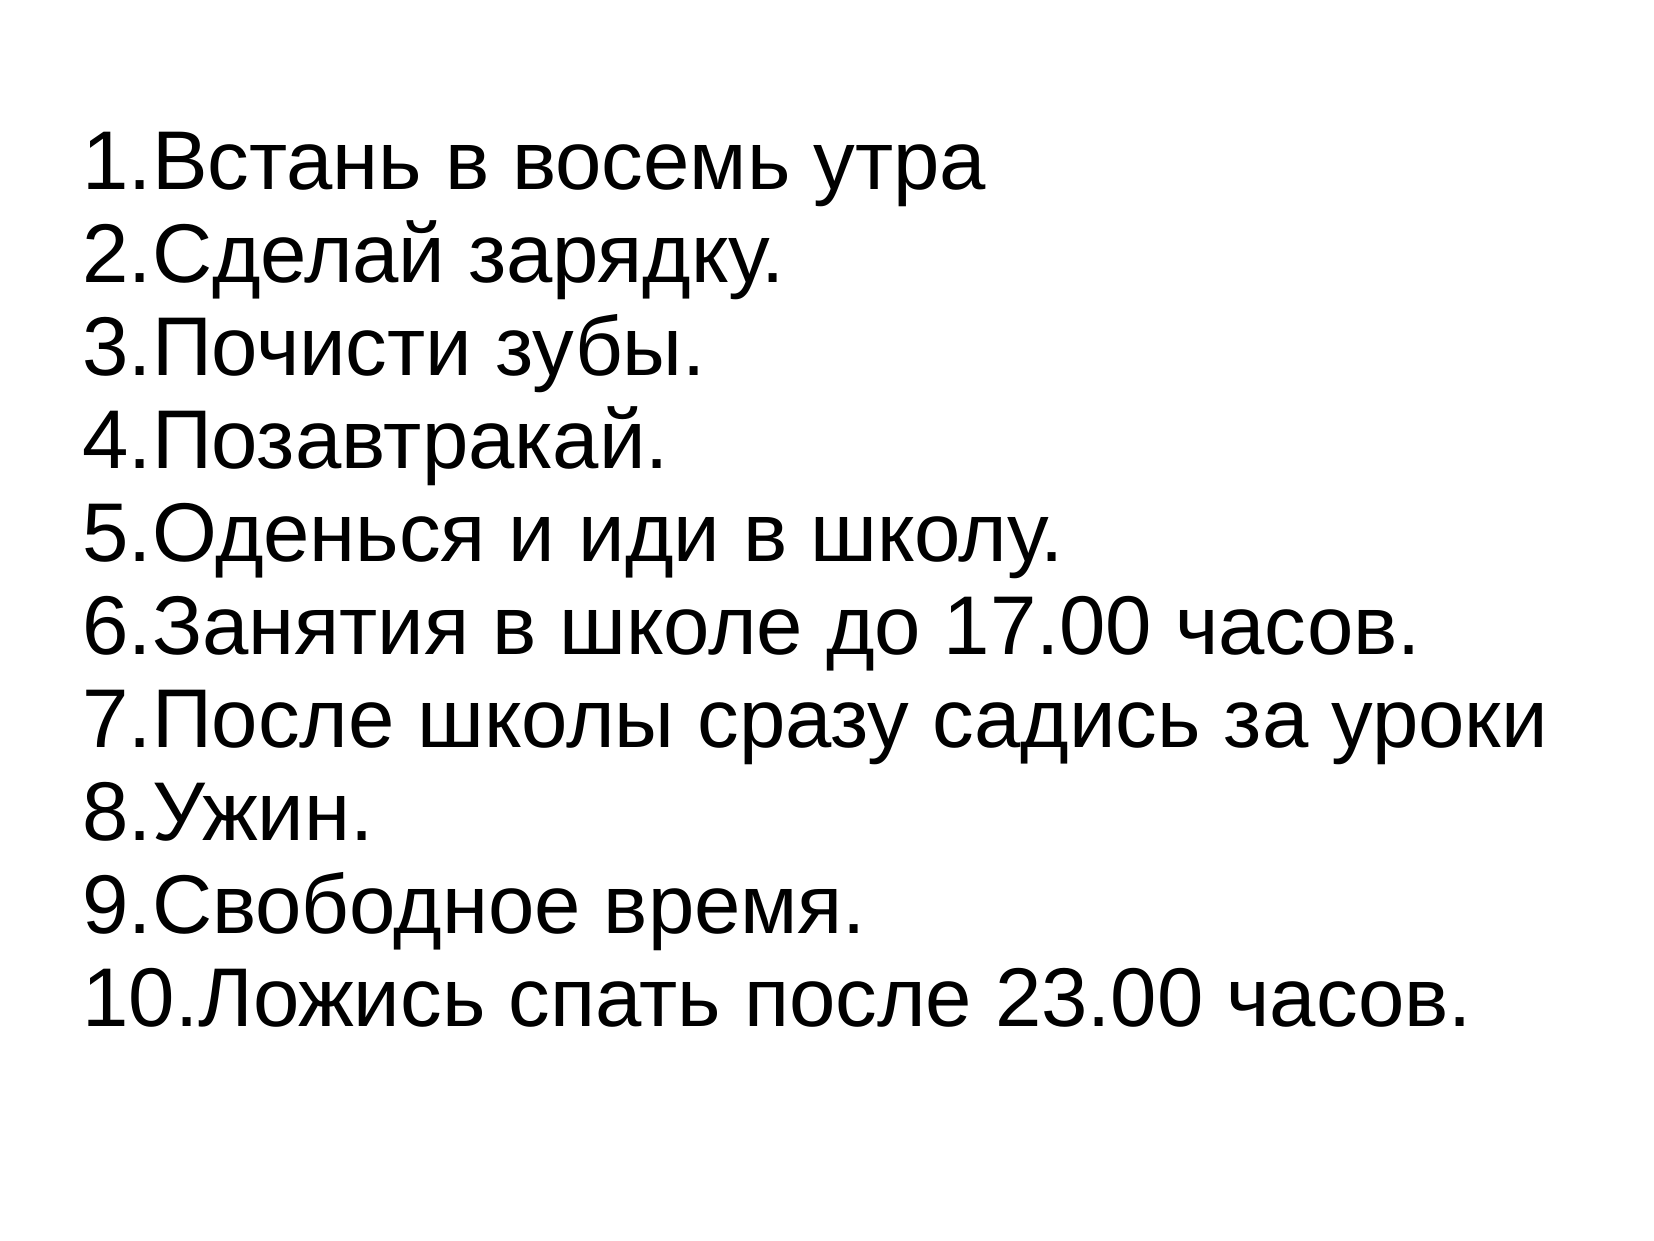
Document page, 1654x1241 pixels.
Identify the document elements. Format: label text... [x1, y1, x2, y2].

subtitle 1.Встань в восемь утра 2.Сделай зарядку. 3.Почисти зубы. 4.Позавтракай. 5.Оденься и иди в школу. 6.Занятия в школе до 17.00 часов. 7.После школы сразу садись за уроки 8.Ужин. 9.Свободное время. 10.Ложись спать после 23.00 часов. [82, 49, 1571, 1109]
